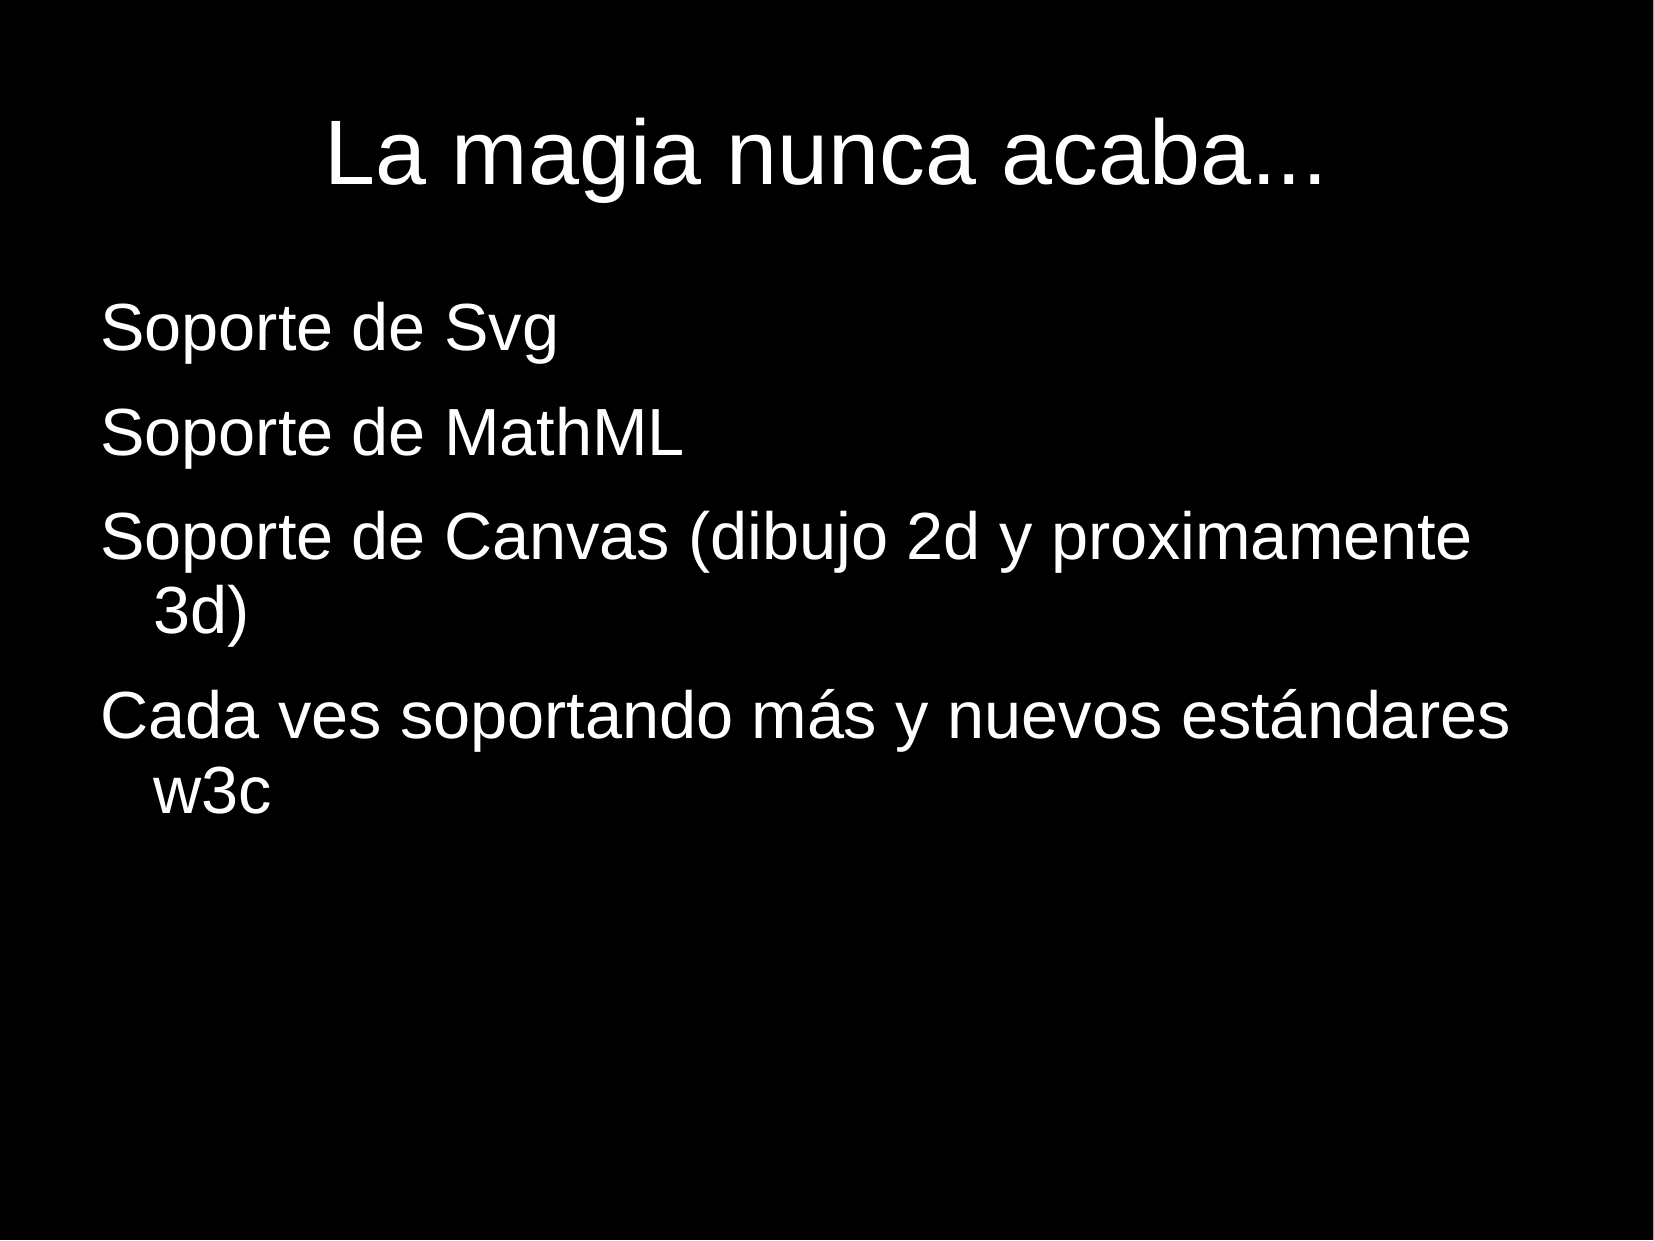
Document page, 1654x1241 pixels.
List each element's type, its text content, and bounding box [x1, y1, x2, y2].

list Soporte de Svg Soporte de MathML Soporte de Canvas (dibujo 2d y proximamente 3d) Cada ves soportando más y nuevos estándares w3c [82, 290, 1571, 1109]
title La magia nunca acaba... [82, 49, 1571, 257]
